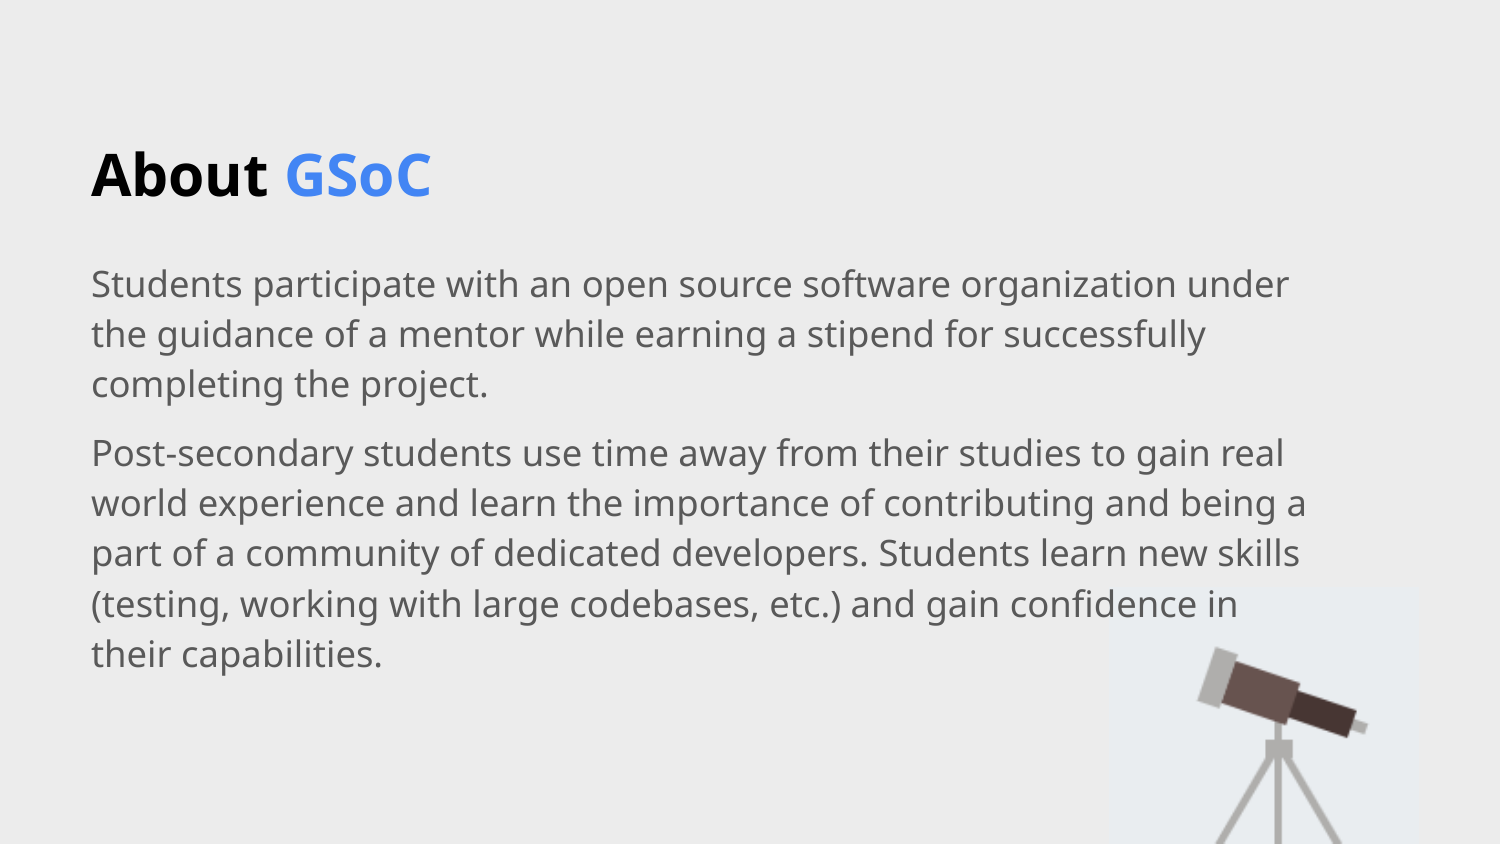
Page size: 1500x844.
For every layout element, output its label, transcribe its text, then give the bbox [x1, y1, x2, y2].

list Students participate with an open source software organization under the guidance of a mentor while earning a stipend for successfully completing the project. Post-secondary students use time away from their studies to gain real world experience and learn the importance of contributing and being a part of a community of dedicated developers. Students learn new skills (testing, working with large codebases, etc.) and gain confidence in their capabilities. [76, 239, 1339, 695]
title About GSoC [76, 123, 494, 217]
picture [1109, 587, 1419, 844]
